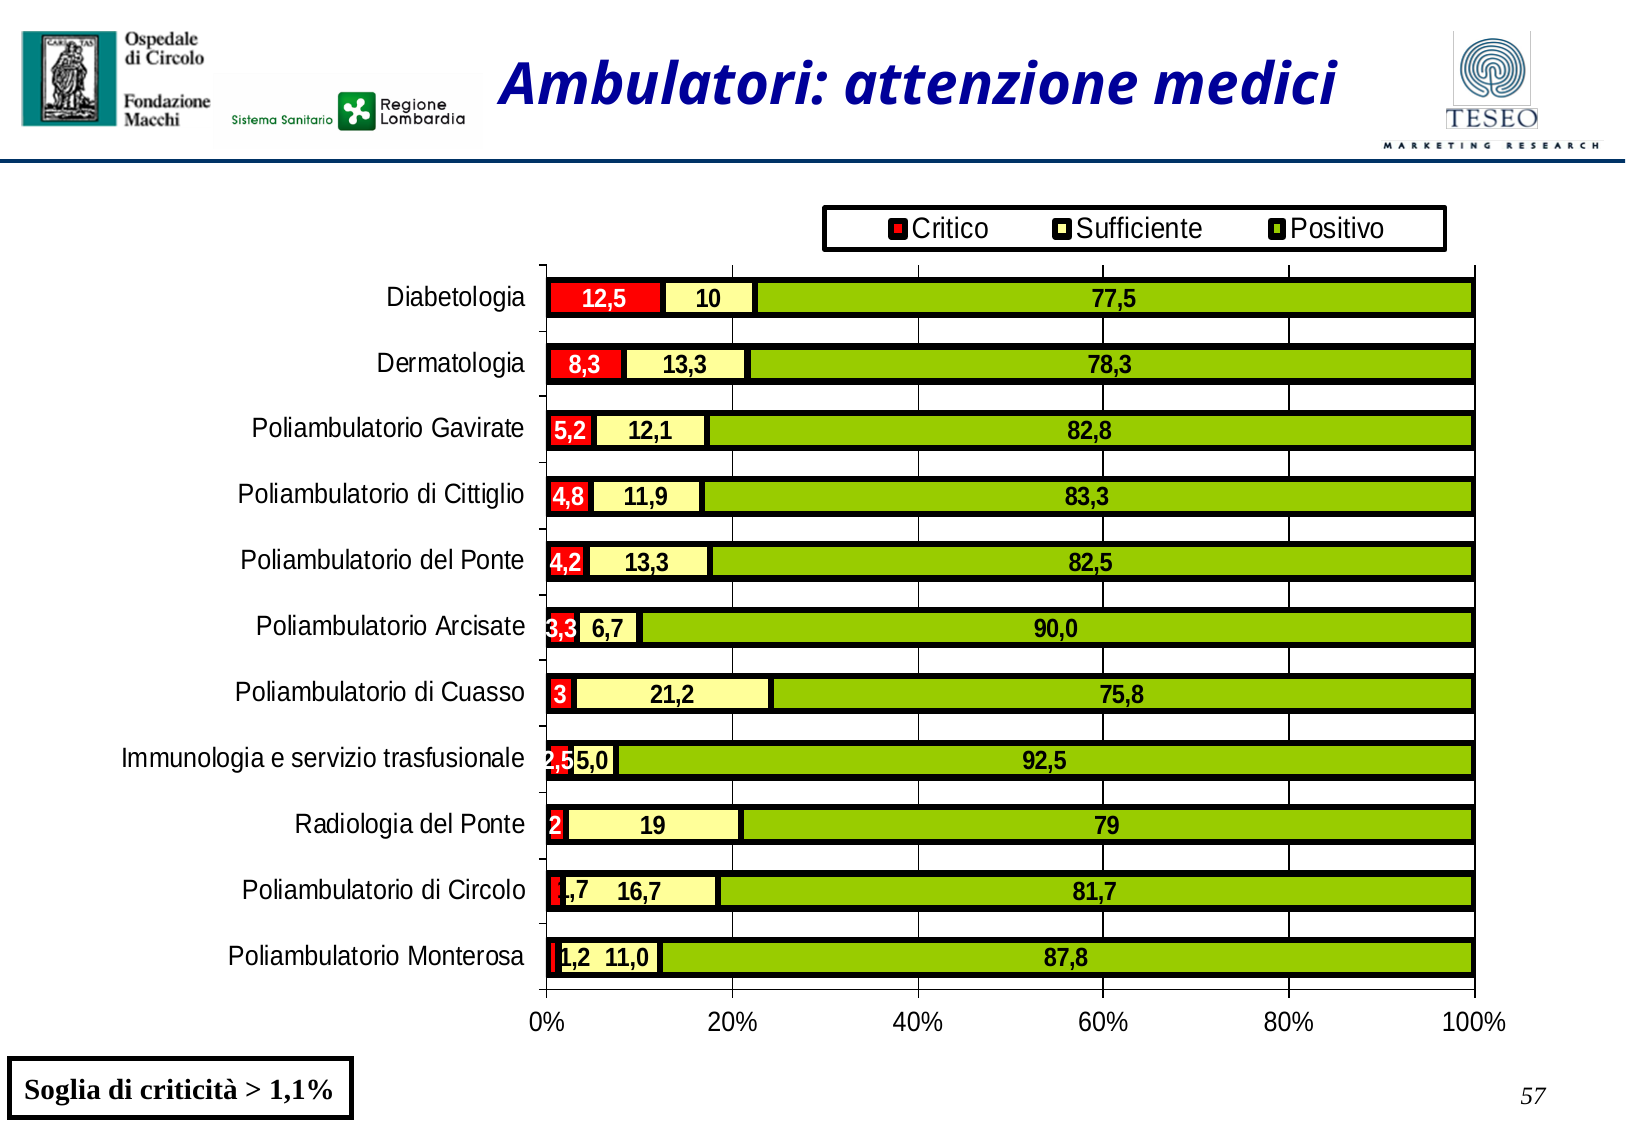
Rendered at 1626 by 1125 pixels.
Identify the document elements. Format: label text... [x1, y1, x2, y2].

picture [21, 31, 483, 149]
picture [1381, 31, 1604, 149]
text_box Soglia di criticità > 1,1% [9, 1058, 352, 1118]
text_box Ambulatori: attenzione medici [375, 18, 1463, 144]
picture [81, 196, 1545, 1059]
